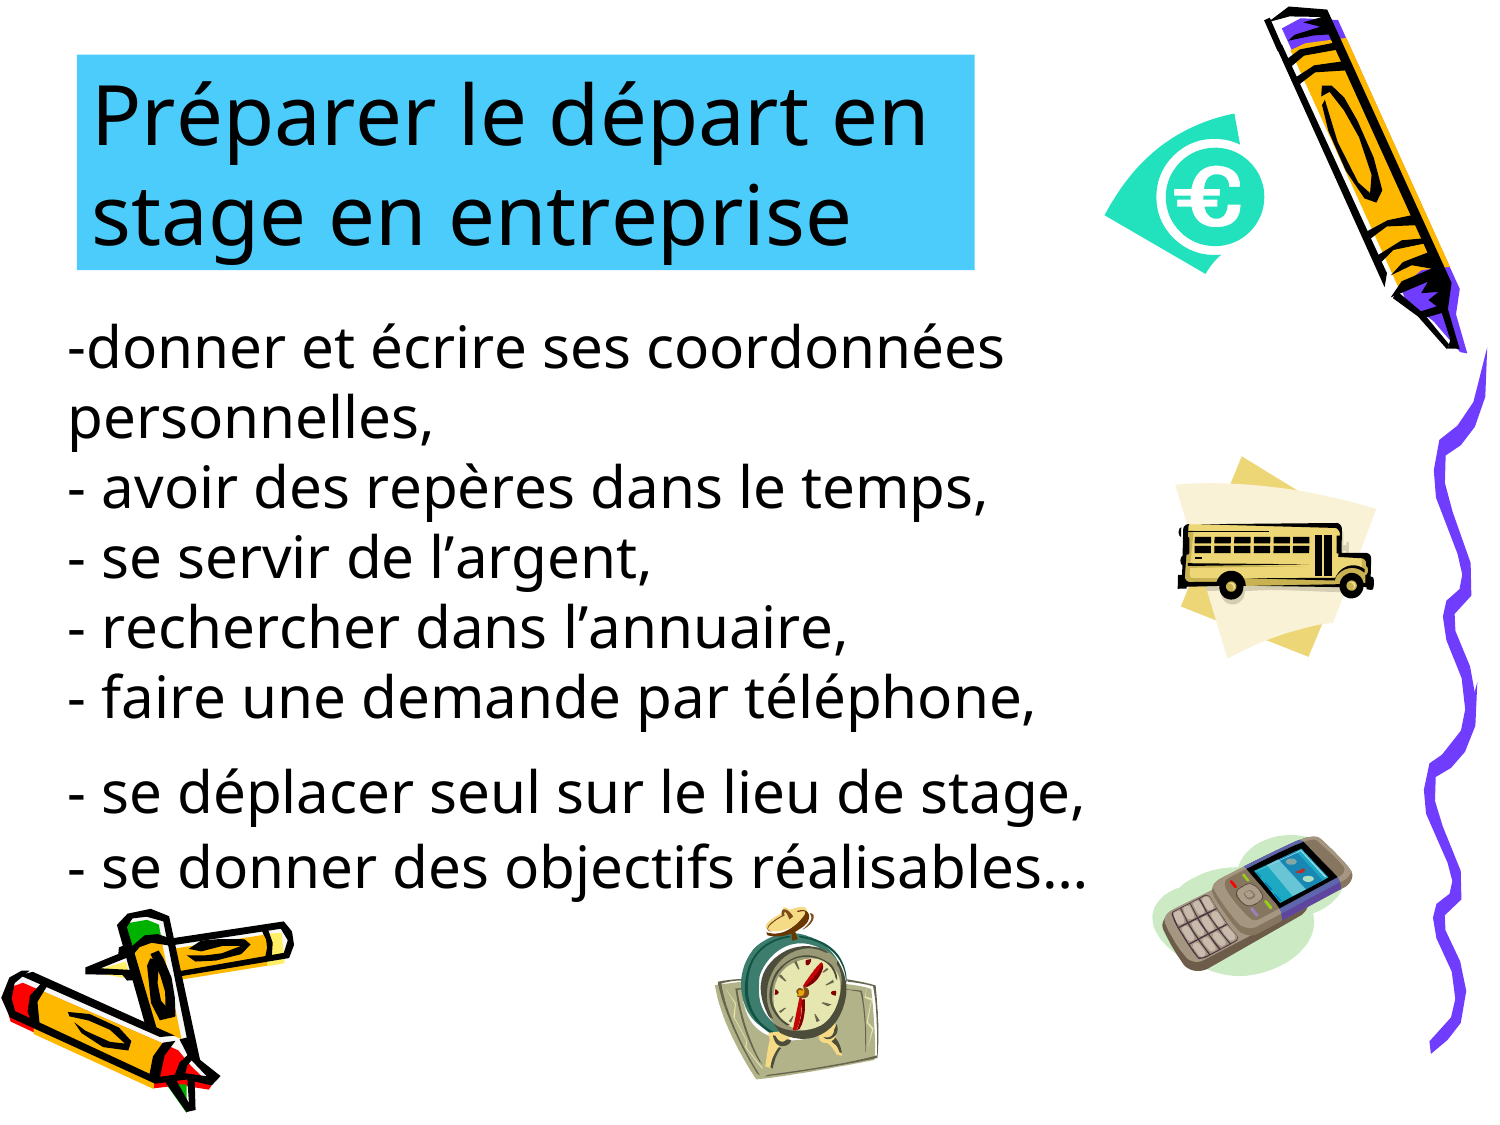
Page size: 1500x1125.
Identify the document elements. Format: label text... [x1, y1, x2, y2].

picture [1151, 834, 1354, 977]
picture [1104, 113, 1265, 274]
picture [1175, 456, 1377, 659]
text_box Préparer le départ en stage en entreprise [76, 54, 975, 271]
title donner et écrire ses coordonnées personnelles, - avoir des repères dans le temps, - se servir de l’argent, - rechercher dans l’annuaire, - faire une demande par téléphone, - se déplacer seul sur le lieu de stage, - se donner des objectifs réalisables… [53, 302, 1228, 896]
picture [714, 904, 881, 1083]
